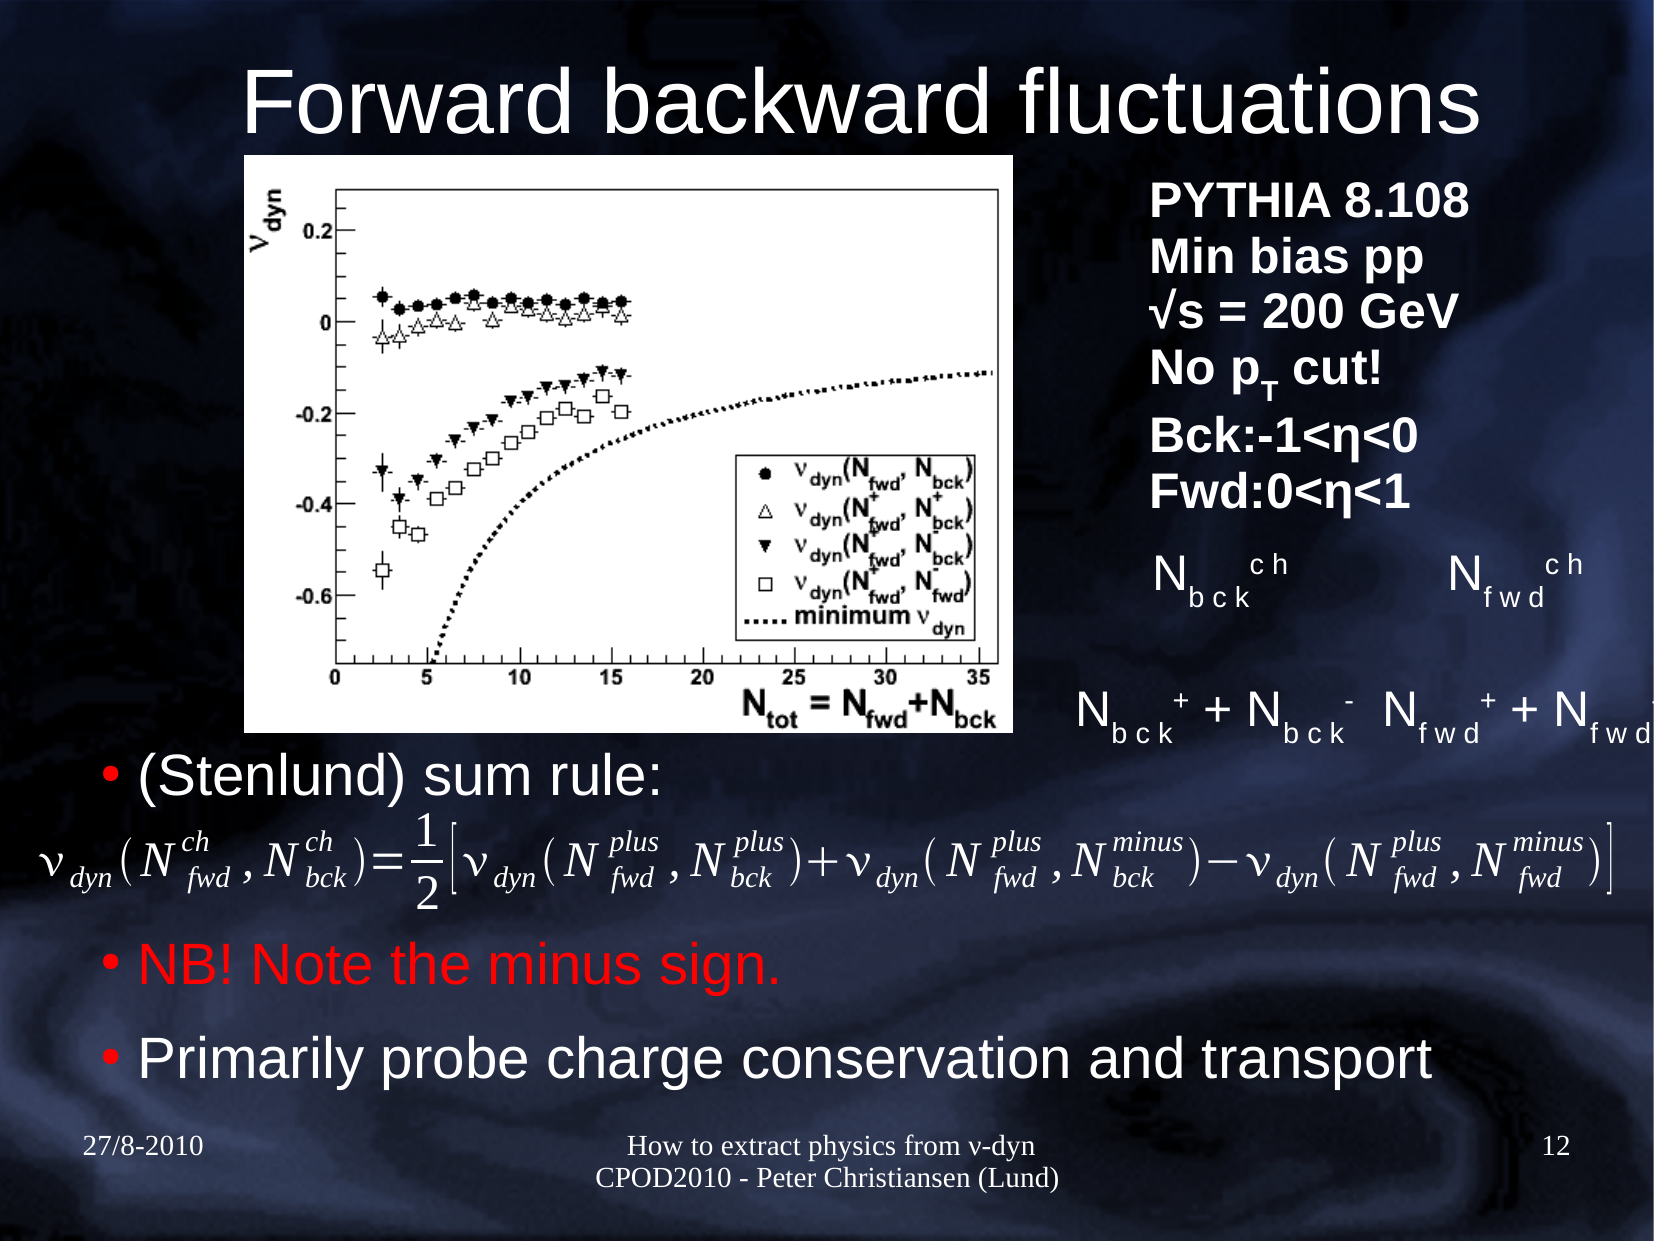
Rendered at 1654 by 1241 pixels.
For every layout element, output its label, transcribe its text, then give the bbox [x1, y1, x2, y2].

text_box Nb c k+ + Nb c k- [1060, 674, 1367, 757]
text_box PYTHIA 8.108 Min bias pp √s = 200 GeV No pT cut! Bck:-1<η<0 Fwd:0<η<1 [1135, 164, 1486, 527]
title Forward backward fluctuations [82, 50, 1571, 256]
list (Stenlund) sum rule: NB! Note the minus sign. Primarily probe charge conservation and transport [82, 921, 1571, 1091]
text_box Nb c kc h [1137, 538, 1304, 621]
text_box Nf w d+ + Nf w d- [1367, 674, 1654, 757]
picture [0, 0, 1654, 1241]
chart [32, 802, 1621, 921]
list (Stenlund) sum rule: NB! Note the minus sign. Primarily probe charge conservation and transport [82, 742, 1571, 802]
text_box Nf w dc h [1432, 538, 1598, 621]
